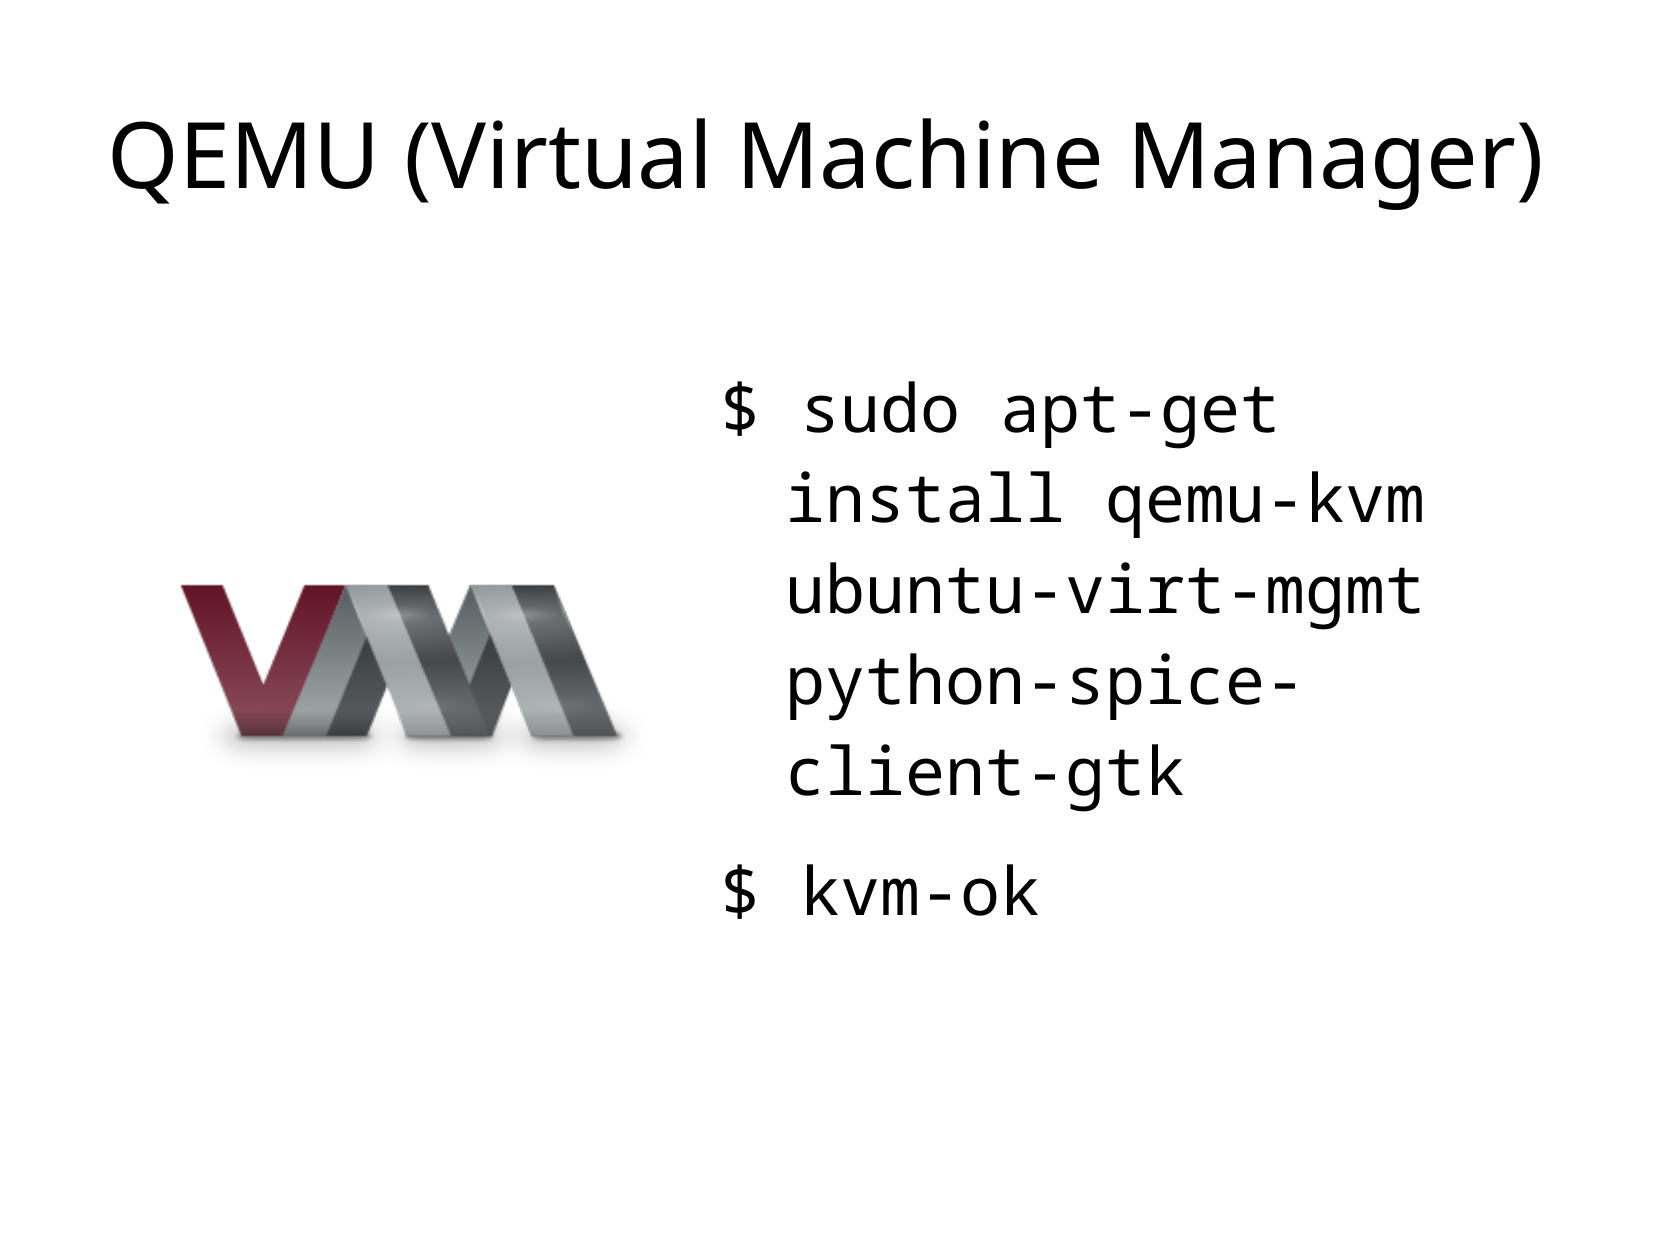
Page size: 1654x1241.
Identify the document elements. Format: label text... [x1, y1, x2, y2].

picture [150, 407, 658, 916]
title QEMU (Virtual Machine Manager) [82, 49, 1571, 257]
list $ sudo apt-get install qemu-kvm ubuntu-virt-mgmt python-spice-client-gtk $ kvm-ok [720, 360, 1531, 976]
